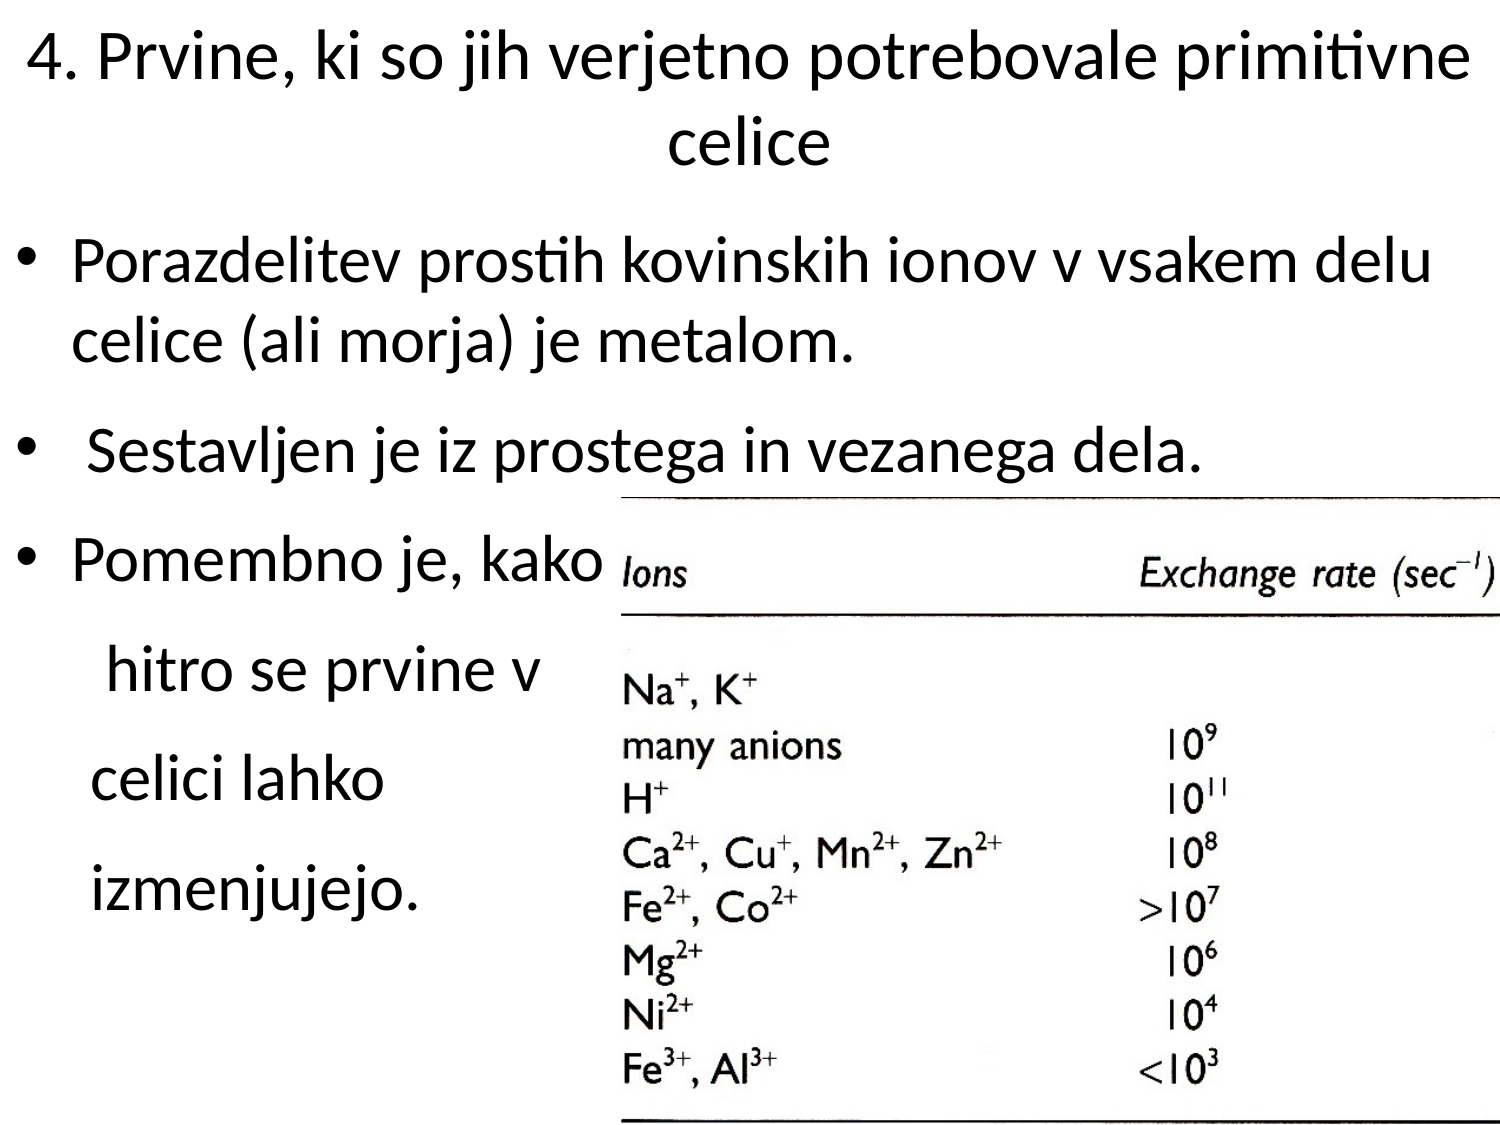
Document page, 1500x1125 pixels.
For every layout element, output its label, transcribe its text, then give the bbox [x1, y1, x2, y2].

list Porazdelitev prostih kovinskih ionov v vsakem delu celice (ali morja) je metalom. Sestavljen je iz prostega in vezanega dela. Pomembno je, kako hitro se prvine v celici lahko izmenjujejo. [0, 208, 1500, 1125]
picture [620, 497, 1500, 1125]
title 4. Prvine, ki so jih verjetno potrebovale primitivne celice [0, 0, 1500, 188]
